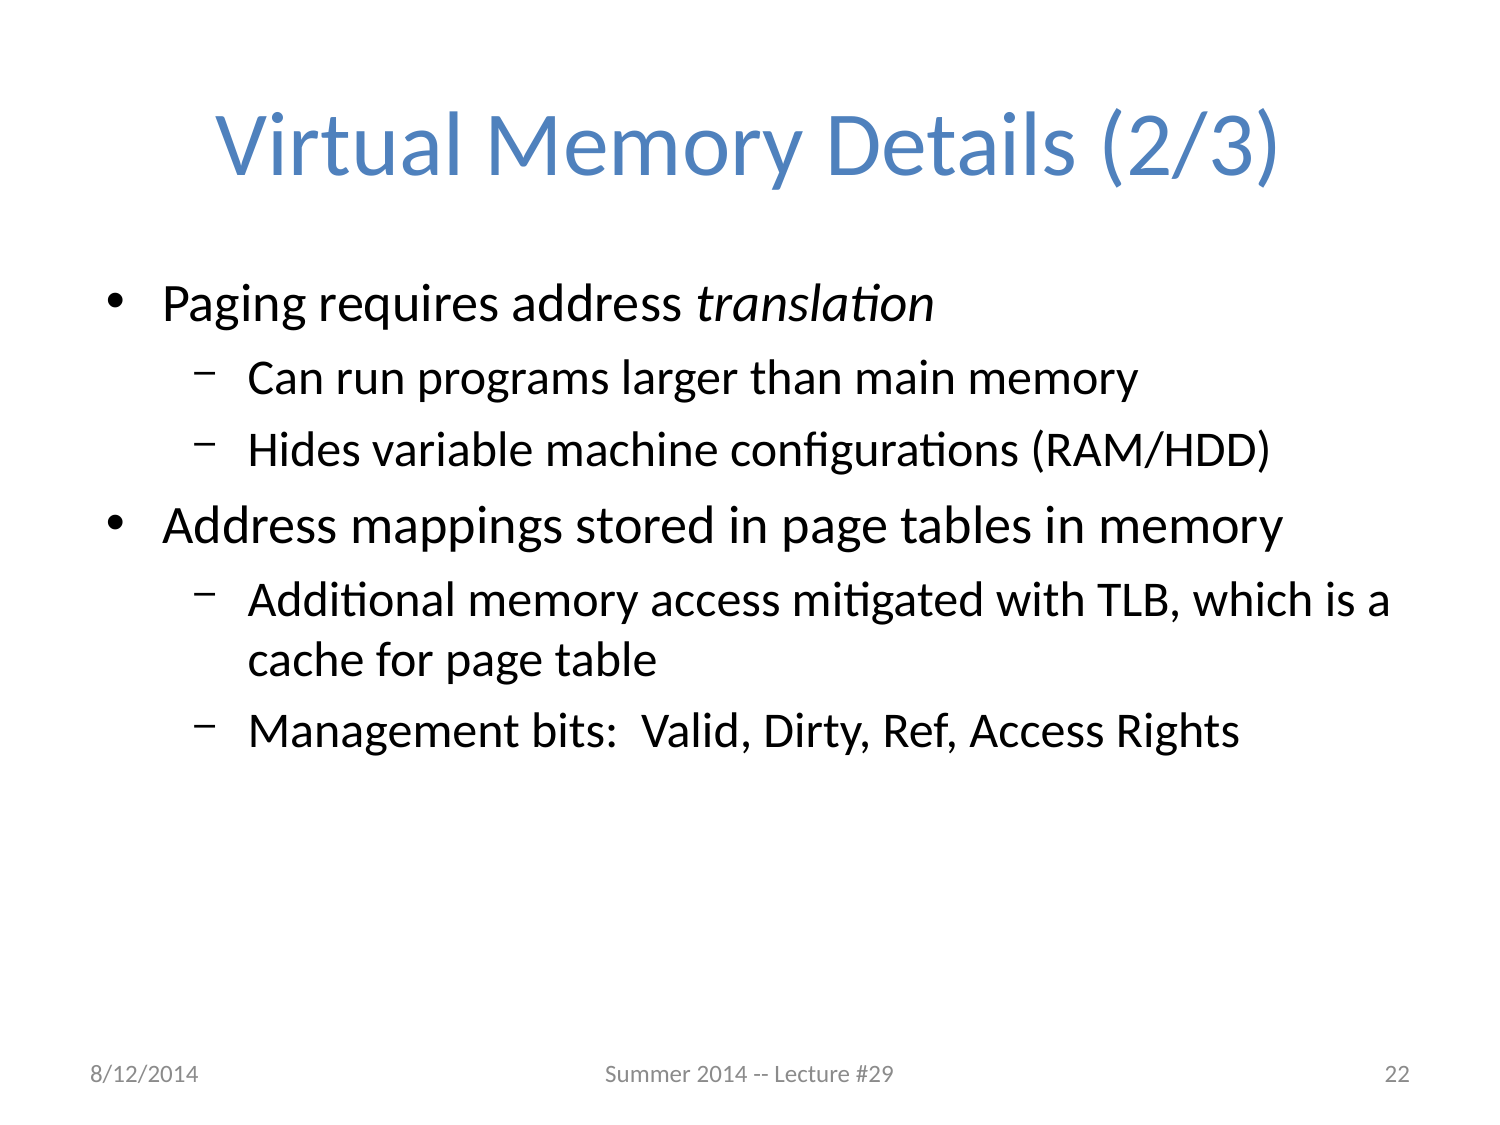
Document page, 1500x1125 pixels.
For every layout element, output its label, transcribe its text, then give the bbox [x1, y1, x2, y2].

slide_number 8/12/2014 [75, 1042, 425, 1103]
footer Summer 2014 -- Lecture #29 [512, 1042, 988, 1103]
list Paging requires address translation Can run programs larger than main memory Hides variable machine configurations (RAM/HDD) Address mappings stored in page tables in memory Additional memory access mitigated with TLB, which is a cache for page table Management bits: Valid, Dirty, Ref, Access Rights [90, 260, 1441, 1071]
title Virtual Memory Details (2/3) [75, 45, 1425, 233]
slide_number <number> [1074, 1042, 1425, 1103]
